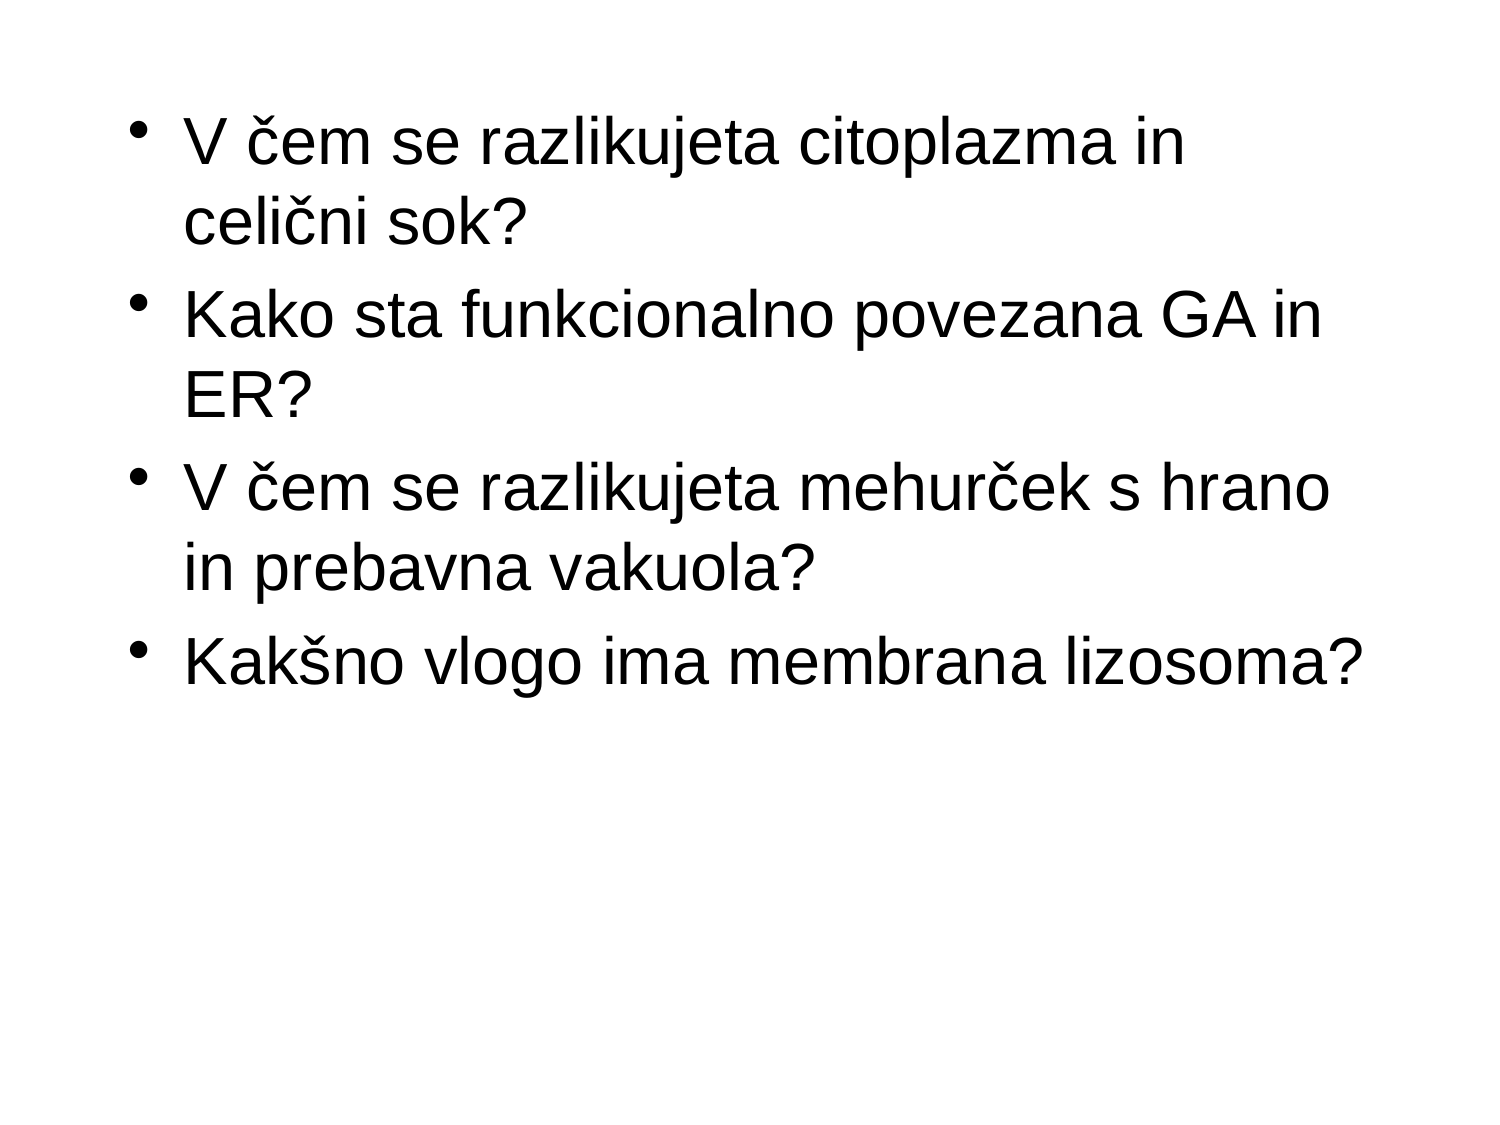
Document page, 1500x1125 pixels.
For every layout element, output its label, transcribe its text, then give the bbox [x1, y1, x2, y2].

list V čem se razlikujeta citoplazma in celični sok? Kako sta funkcionalno povezana GA in ER? V čem se razlikujeta mehurček s hrano in prebavna vakuola? Kakšno vlogo ima membrana lizosoma? [112, 90, 1388, 1000]
